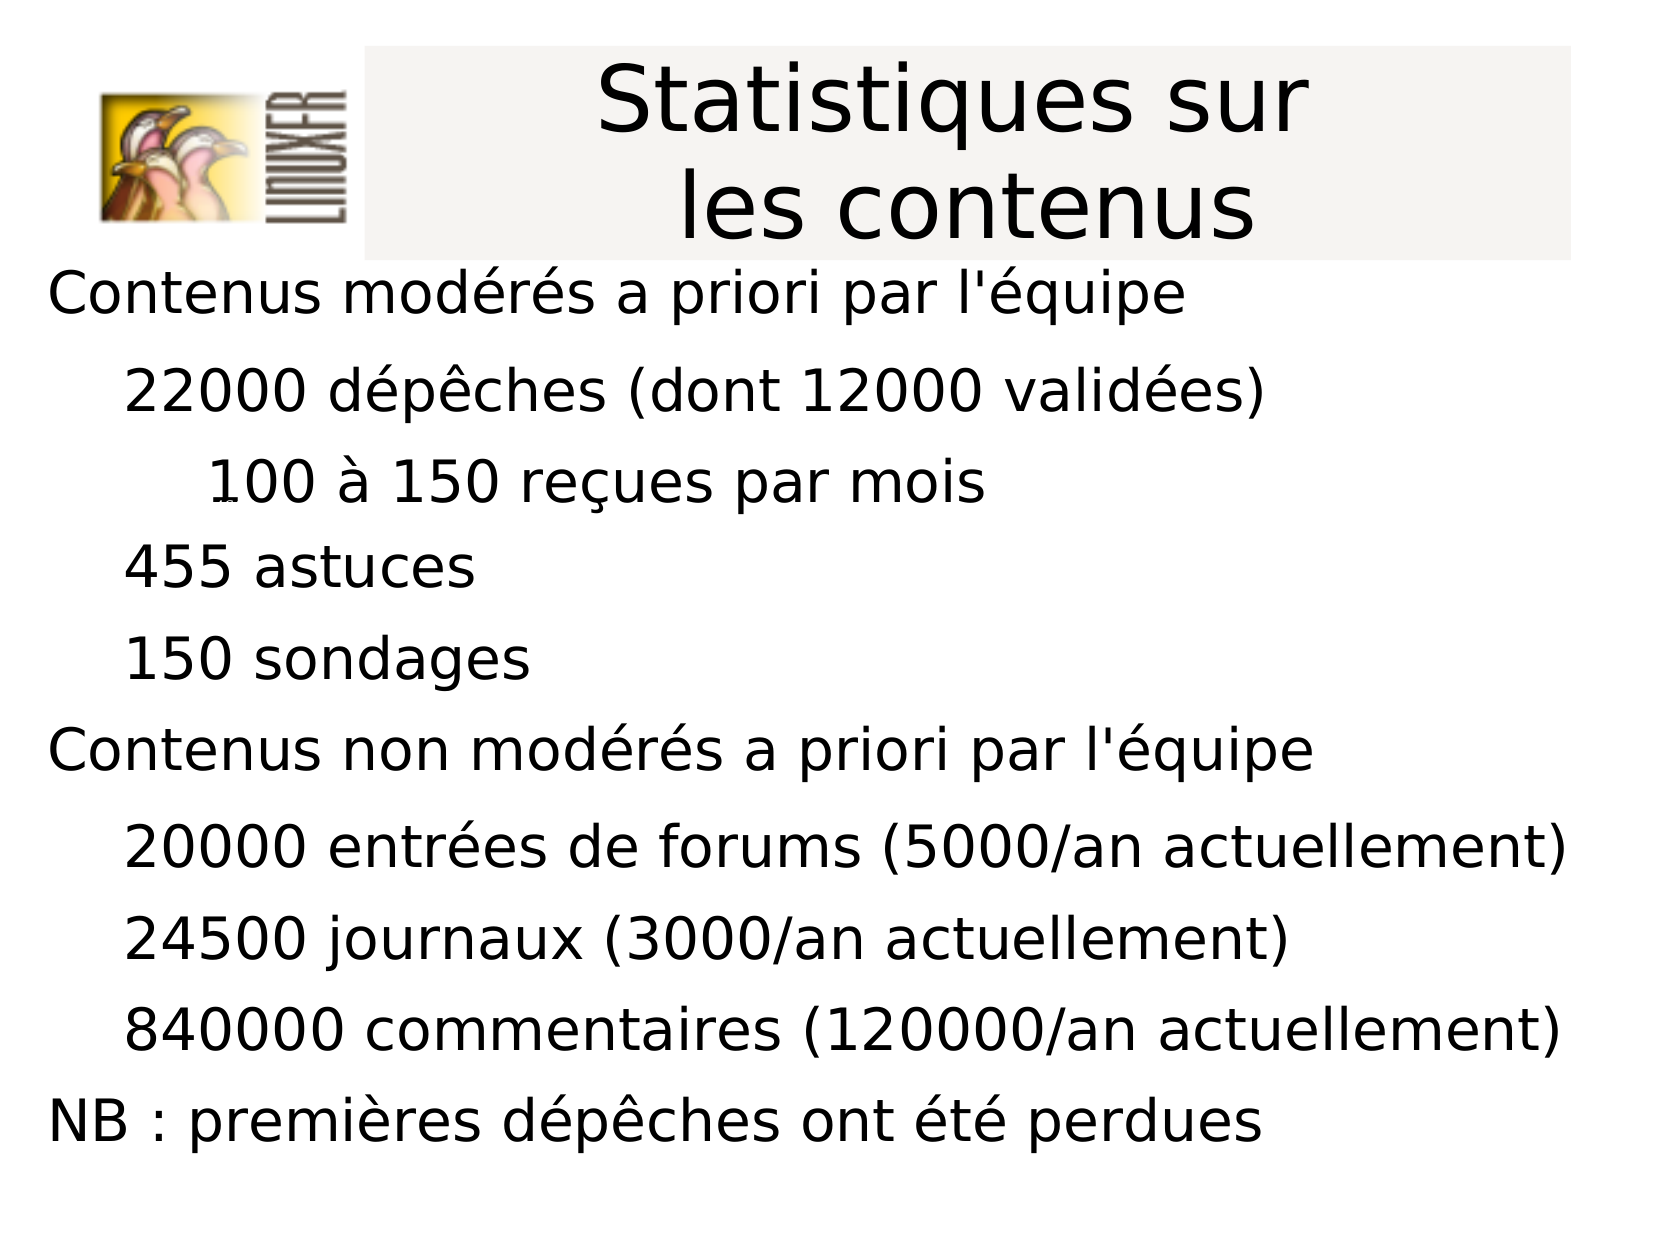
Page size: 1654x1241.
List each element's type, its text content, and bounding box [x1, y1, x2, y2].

title Statistiques sur les contenus [364, 45, 1571, 259]
text_box 4665 [213, 495, 266, 521]
picture [95, 88, 355, 229]
list Contenus modérés a priori par l'équipe 22000 dépêches (dont 12000 validées) 100 à 150 reçues par mois 455 astuces 150 sondages Contenus non modérés a priori par l'équipe 20000 entrées de forums (5000/an actuellement) 24500 journaux (3000/an actuellement) 840000 commentaires (120000/an actuellement) NB : premières dépêches ont été perdues [29, 259, 1625, 1156]
